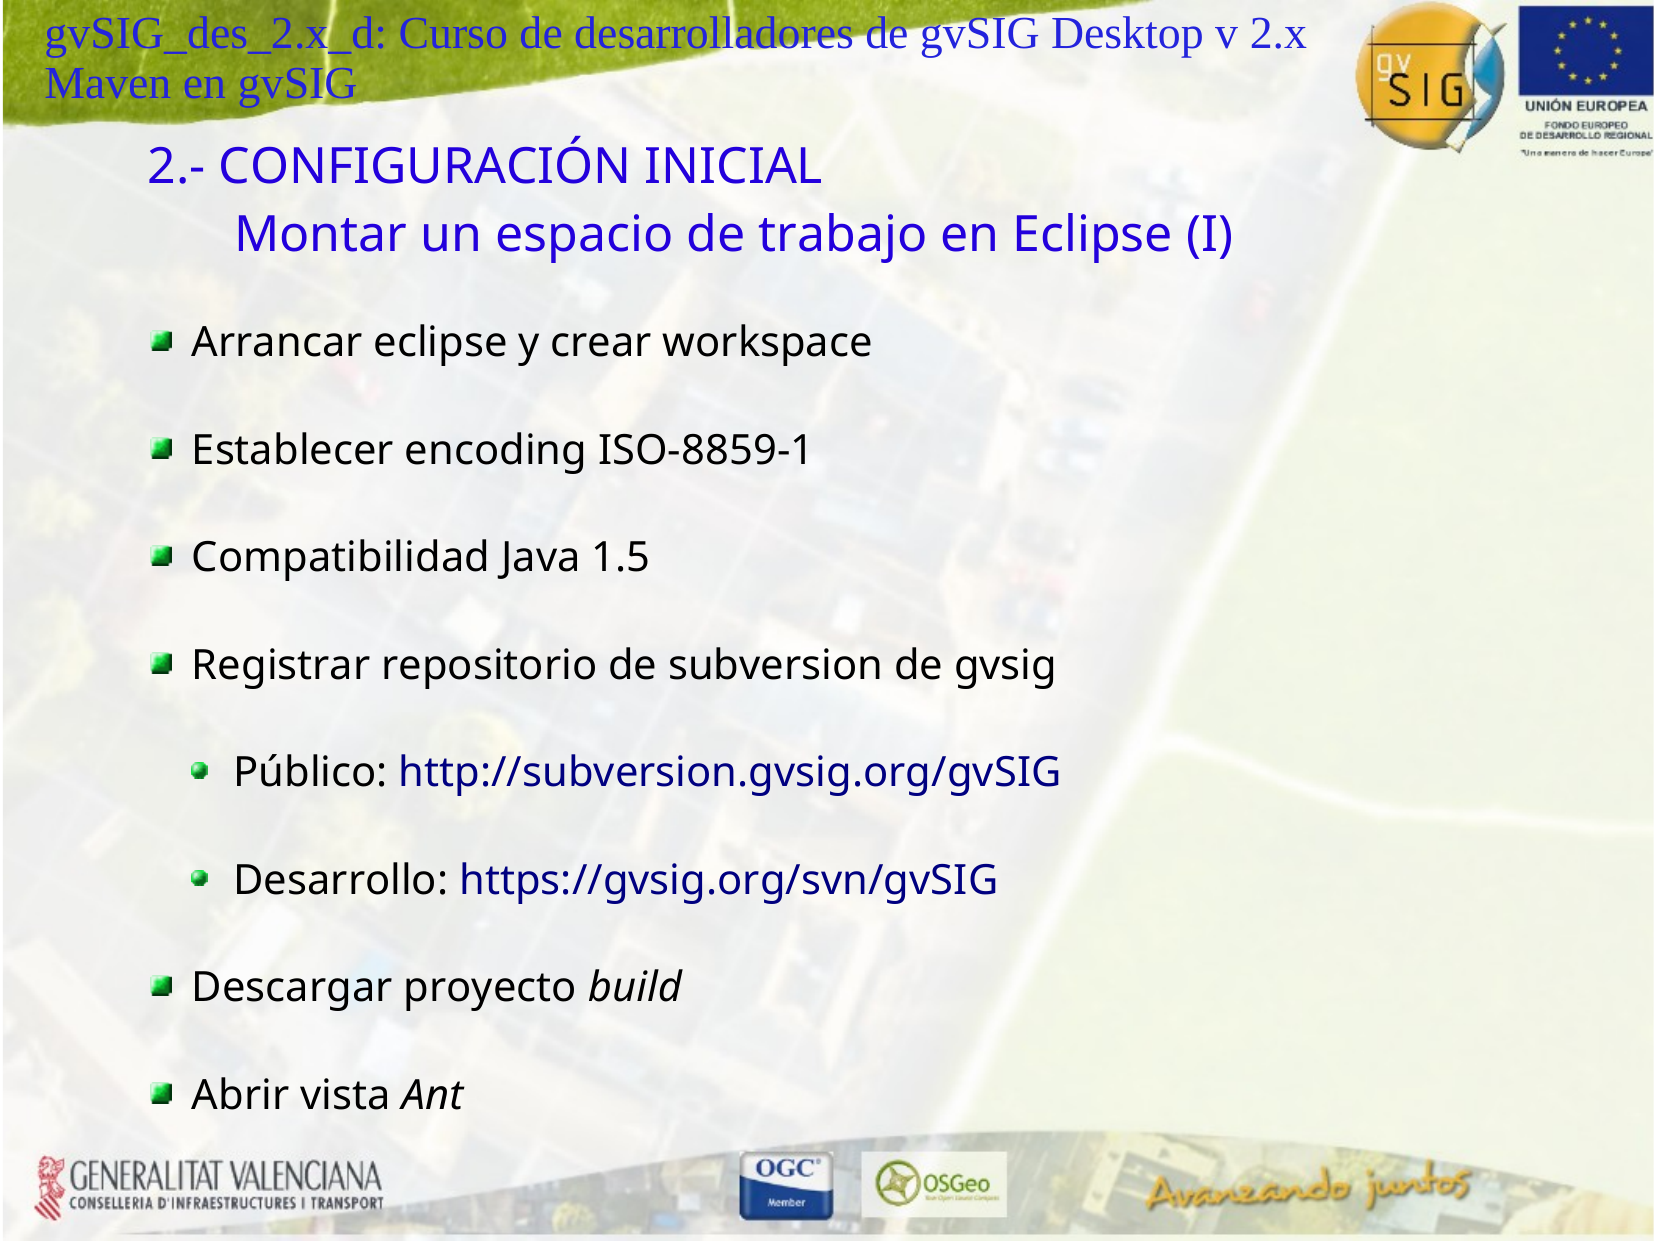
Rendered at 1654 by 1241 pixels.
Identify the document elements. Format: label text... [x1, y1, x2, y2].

text_box Arrancar eclipse y crear workspace Establecer encoding ISO-8859-1 Compatibilidad Java 1.5 Registrar repositorio de subversion de gvsig Público: http://subversion.gvsig.org/gvSIG Desarrollo: https://gvsig.org/svn/gvSIG Descargar proyecto build Abrir vista Ant [147, 283, 1505, 1152]
picture [2, 0, 1654, 1241]
title 2.- CONFIGURACIÓN INICIAL Montar un espacio de trabajo en Eclipse (I) [147, 124, 1595, 272]
